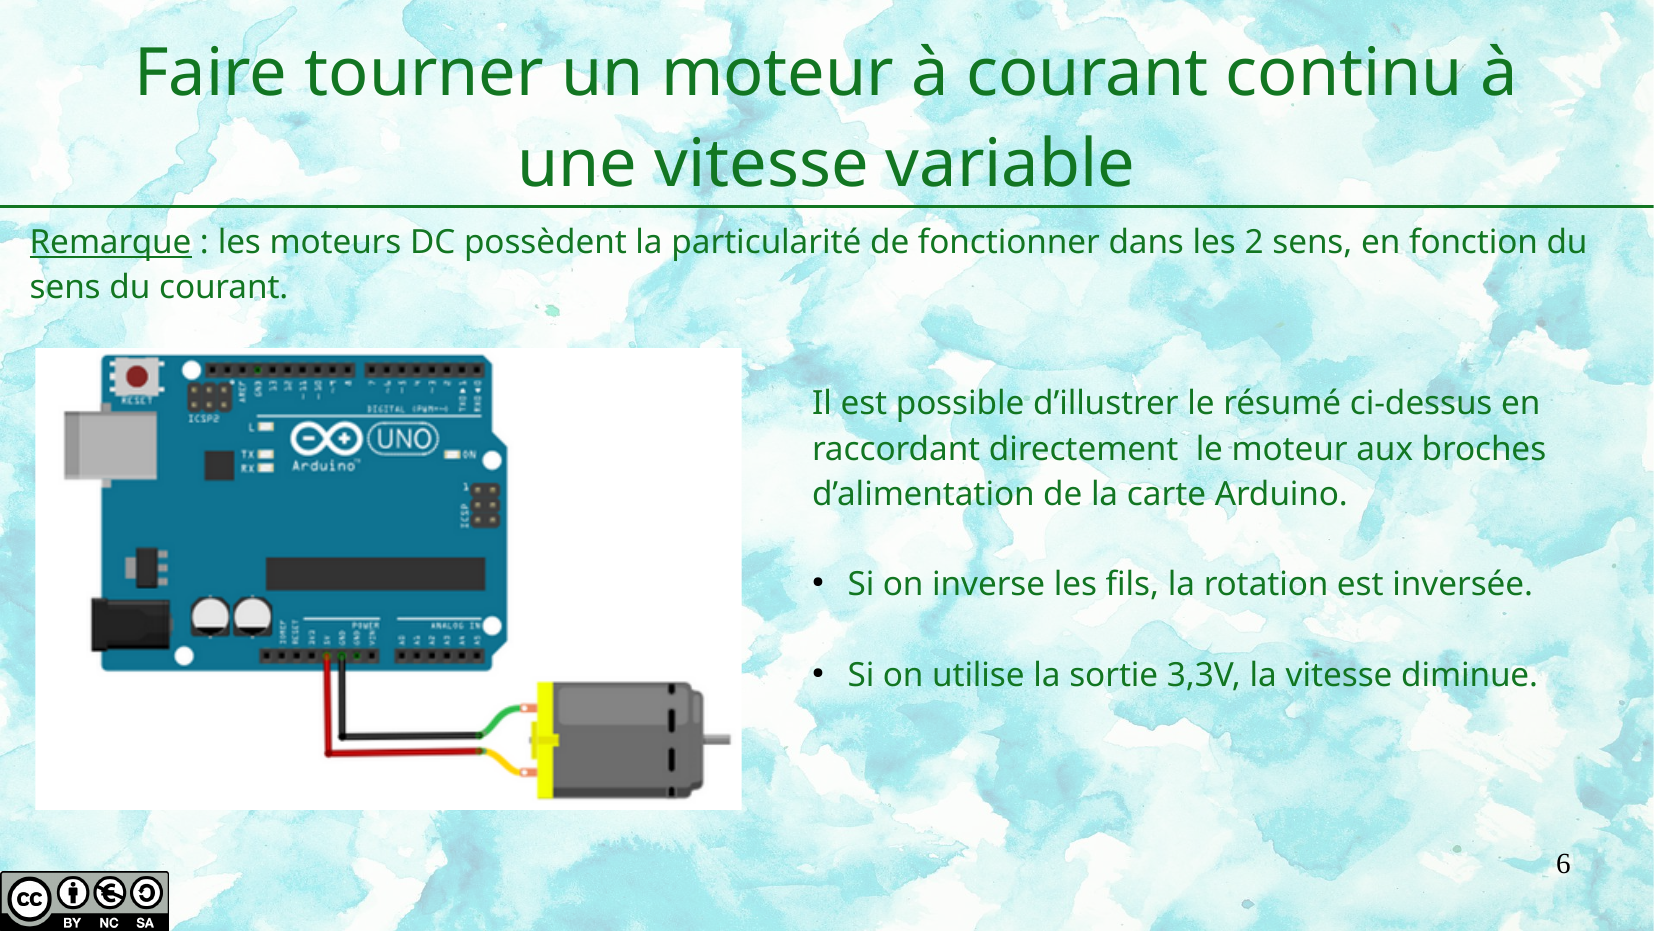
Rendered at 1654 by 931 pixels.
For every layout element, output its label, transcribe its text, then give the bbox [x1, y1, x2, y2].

picture [35, 348, 742, 810]
list Remarque : les moteurs DC possèdent la particularité de fonctionner dans les 2 sens, en fonction du sens du courant. [29, 217, 1625, 325]
title Faire tourner un moteur à courant continu à une vitesse variable [82, 23, 1571, 206]
text_box Il est possible d’illustrer le résumé ci-dessus en raccordant directement le moteur aux broches d’alimentation de la carte Arduino. Si on inverse les fils, la rotation est inversée. Si on utilise la sortie 3,3V, la vitesse diminue. [797, 372, 1622, 708]
picture [0, 871, 169, 931]
